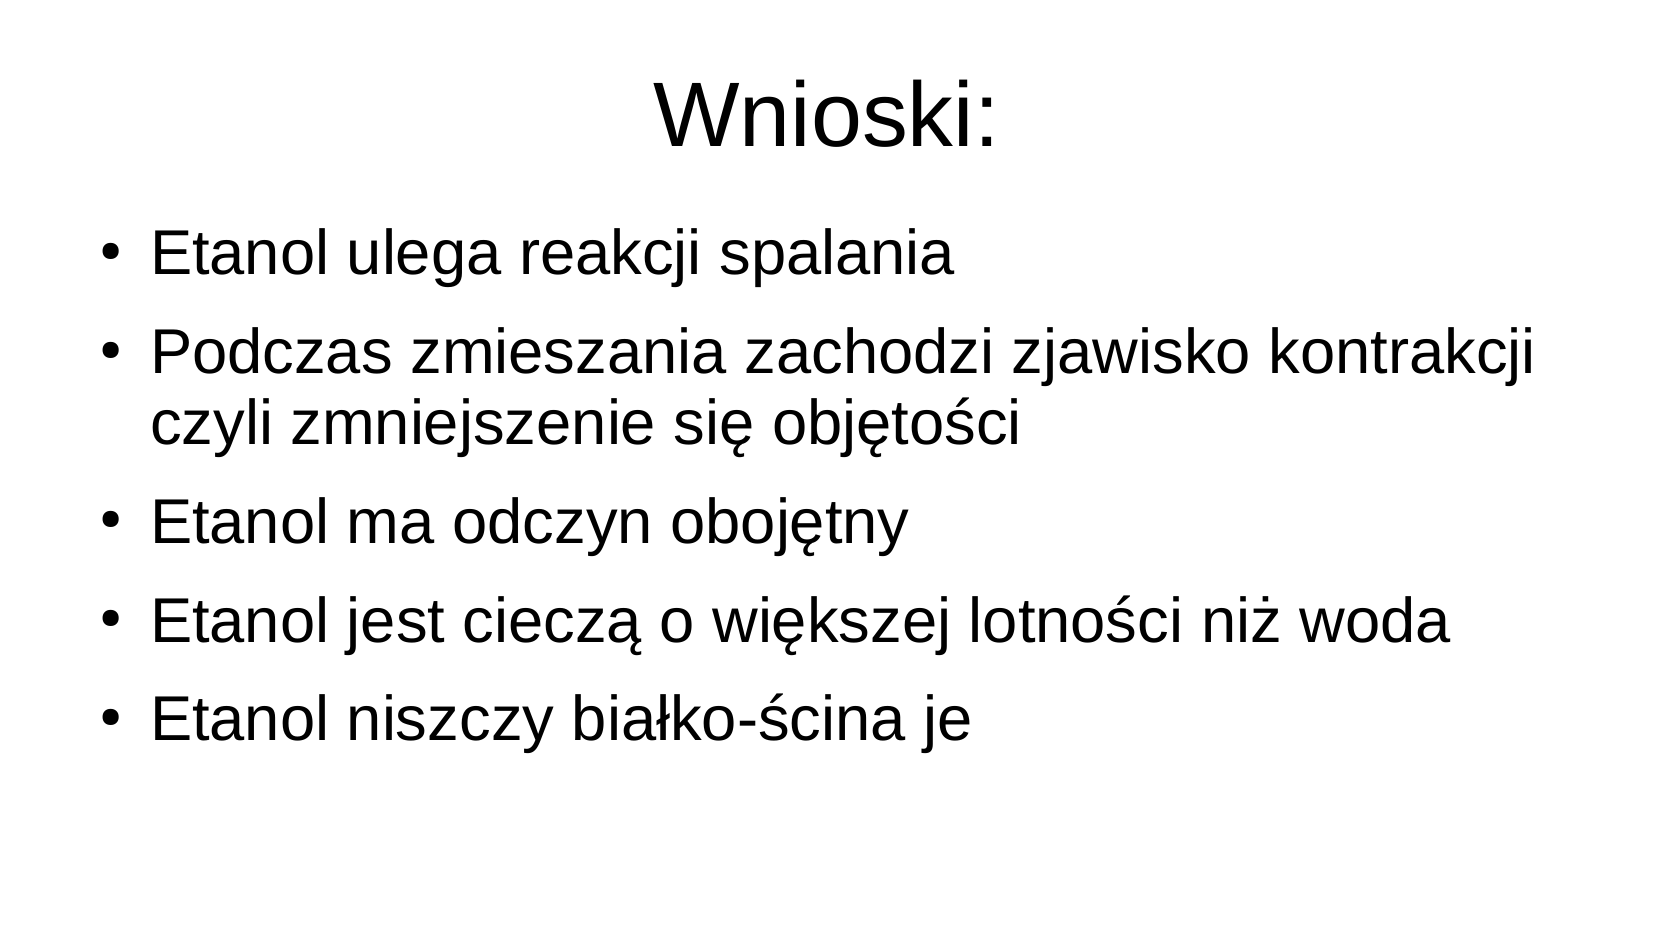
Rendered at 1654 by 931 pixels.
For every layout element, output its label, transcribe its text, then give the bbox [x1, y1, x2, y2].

list Etanol ulega reakcji spalania Podczas zmieszania zachodzi zjawisko kontrakcji czyli zmniejszenie się objętości Etanol ma odczyn obojętny Etanol jest cieczą o większej lotności niż woda Etanol niszczy białko-ścina je [82, 217, 1571, 758]
title Wnioski: [82, 37, 1571, 193]
